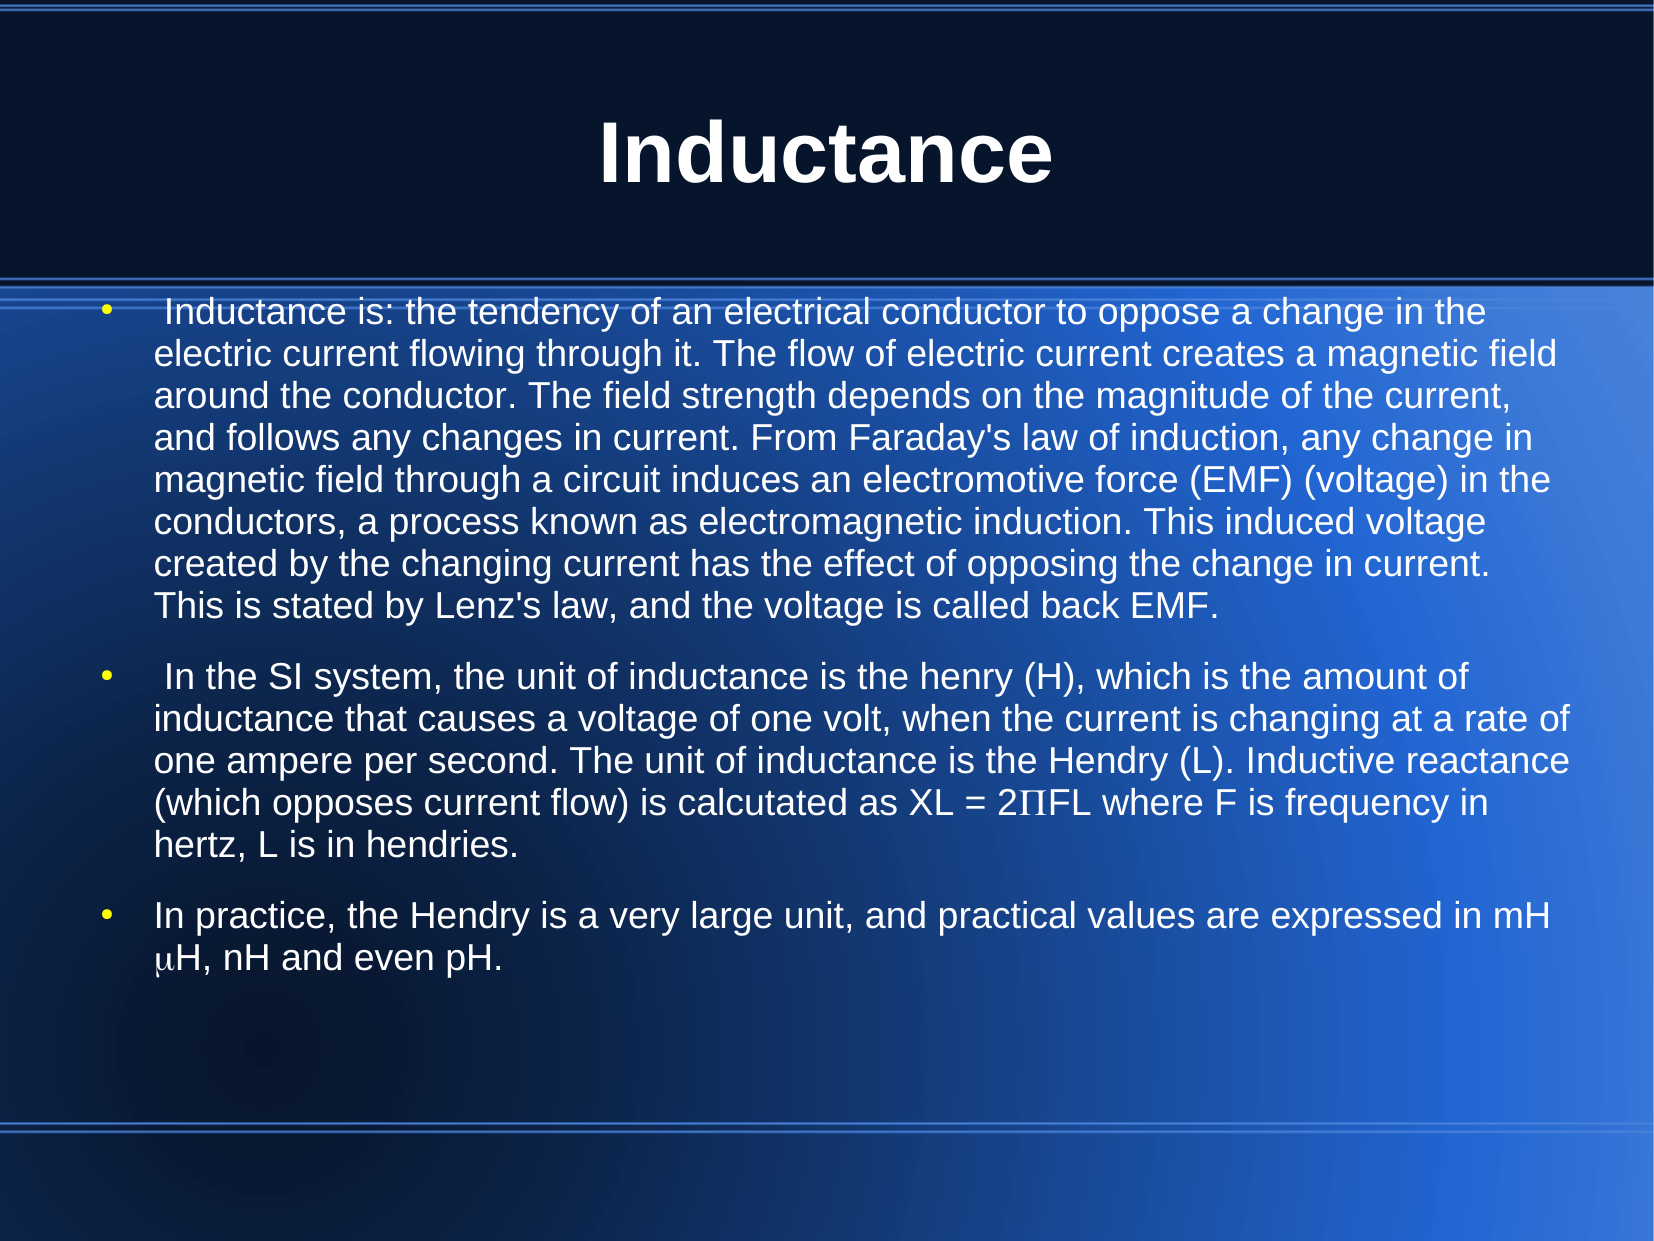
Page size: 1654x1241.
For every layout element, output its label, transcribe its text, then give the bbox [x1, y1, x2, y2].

list Inductance is: the tendency of an electrical conductor to oppose a change in the electric current flowing through it. The flow of electric current creates a magnetic field around the conductor. The field strength depends on the magnitude of the current, and follows any changes in current. From Faraday's law of induction, any change in magnetic field through a circuit induces an electromotive force (EMF) (voltage) in the conductors, a process known as electromagnetic induction. This induced voltage created by the changing current has the effect of opposing the change in current. This is stated by Lenz's law, and the voltage is called back EMF. In the SI system, the unit of inductance is the henry (H), which is the amount of inductance that causes a voltage of one volt, when the current is changing at a rate of one ampere per second. The unit of inductance is the Hendry (L). Inductive reactance (which opposes current flow) is calcutated as XL = 2PFL where F is frequency in hertz, L is in hendries. In practice, the Hendry is a very large unit, and practical values are expressed in mH mH, nH and even pH. [82, 290, 1571, 1109]
picture [0, 0, 1654, 1241]
title Inductance [82, 49, 1571, 257]
